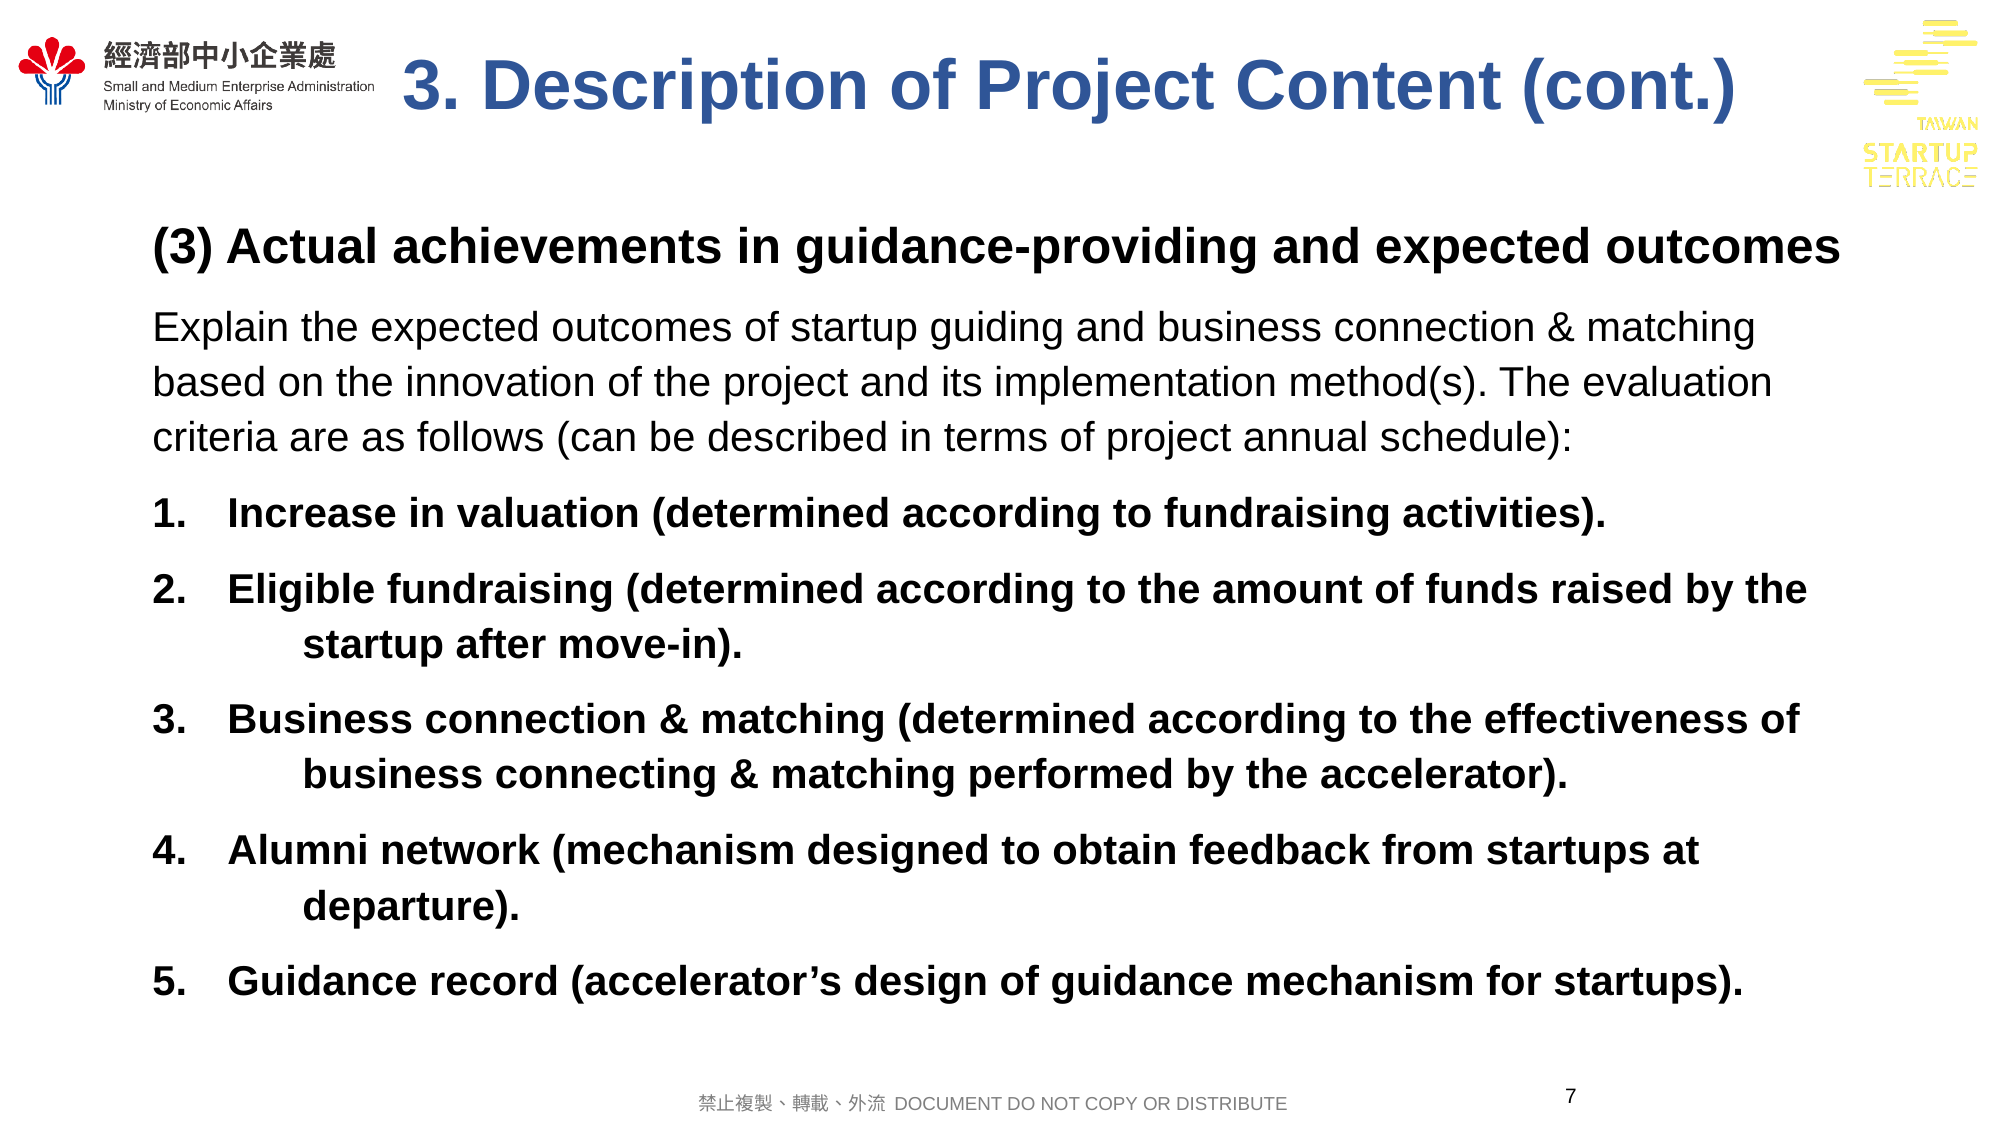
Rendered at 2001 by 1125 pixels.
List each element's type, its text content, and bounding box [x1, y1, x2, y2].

list (3) Actual achievements in guidance-providing and expected outcomes Explain the expected outcomes of startup guiding and business connection & matching based on the innovation of the project and its implementation method(s). The evaluation criteria are as follows (can be described in terms of project annual schedule): Increase in valuation (determined according to fundraising activities). Eligible fundraising (determined according to the amount of funds raised by the startup after move-in). Business connection & matching (determined according to the effectiveness of business connecting & matching performed by the accelerator). Alumni network (mechanism designed to obtain feedback from startups at departure). Guidance record (accelerator’s design of guidance mechanism for startups). [137, 200, 1863, 1014]
text_box 7 [1550, 1064, 2000, 1125]
title 3. Description of Project Content (cont.) [387, 2, 1796, 171]
